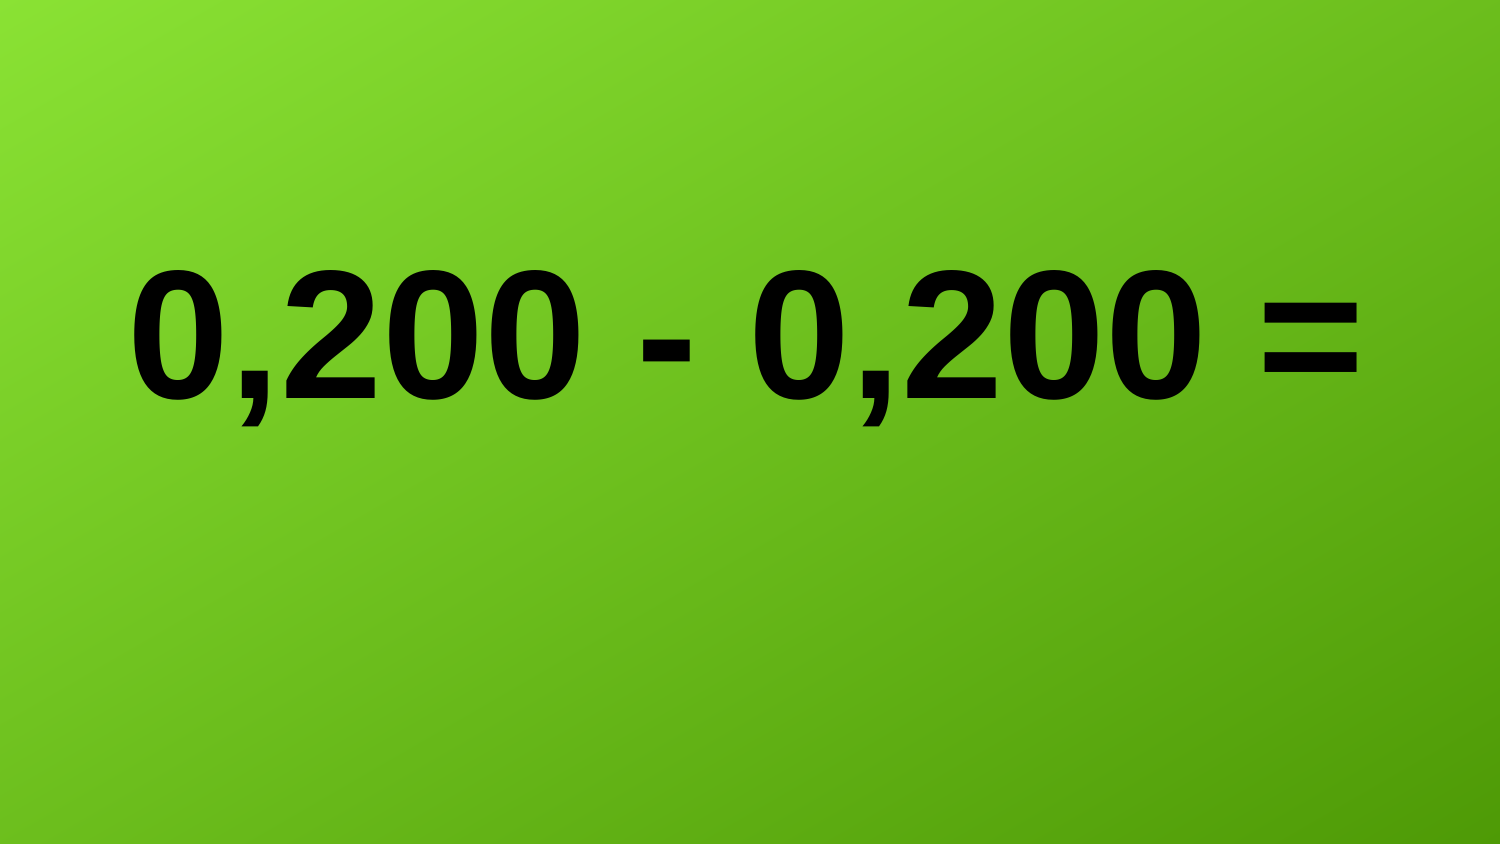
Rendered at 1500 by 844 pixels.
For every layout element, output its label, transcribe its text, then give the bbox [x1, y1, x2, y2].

title 0,200 - 0,200 = [112, 259, 1388, 450]
